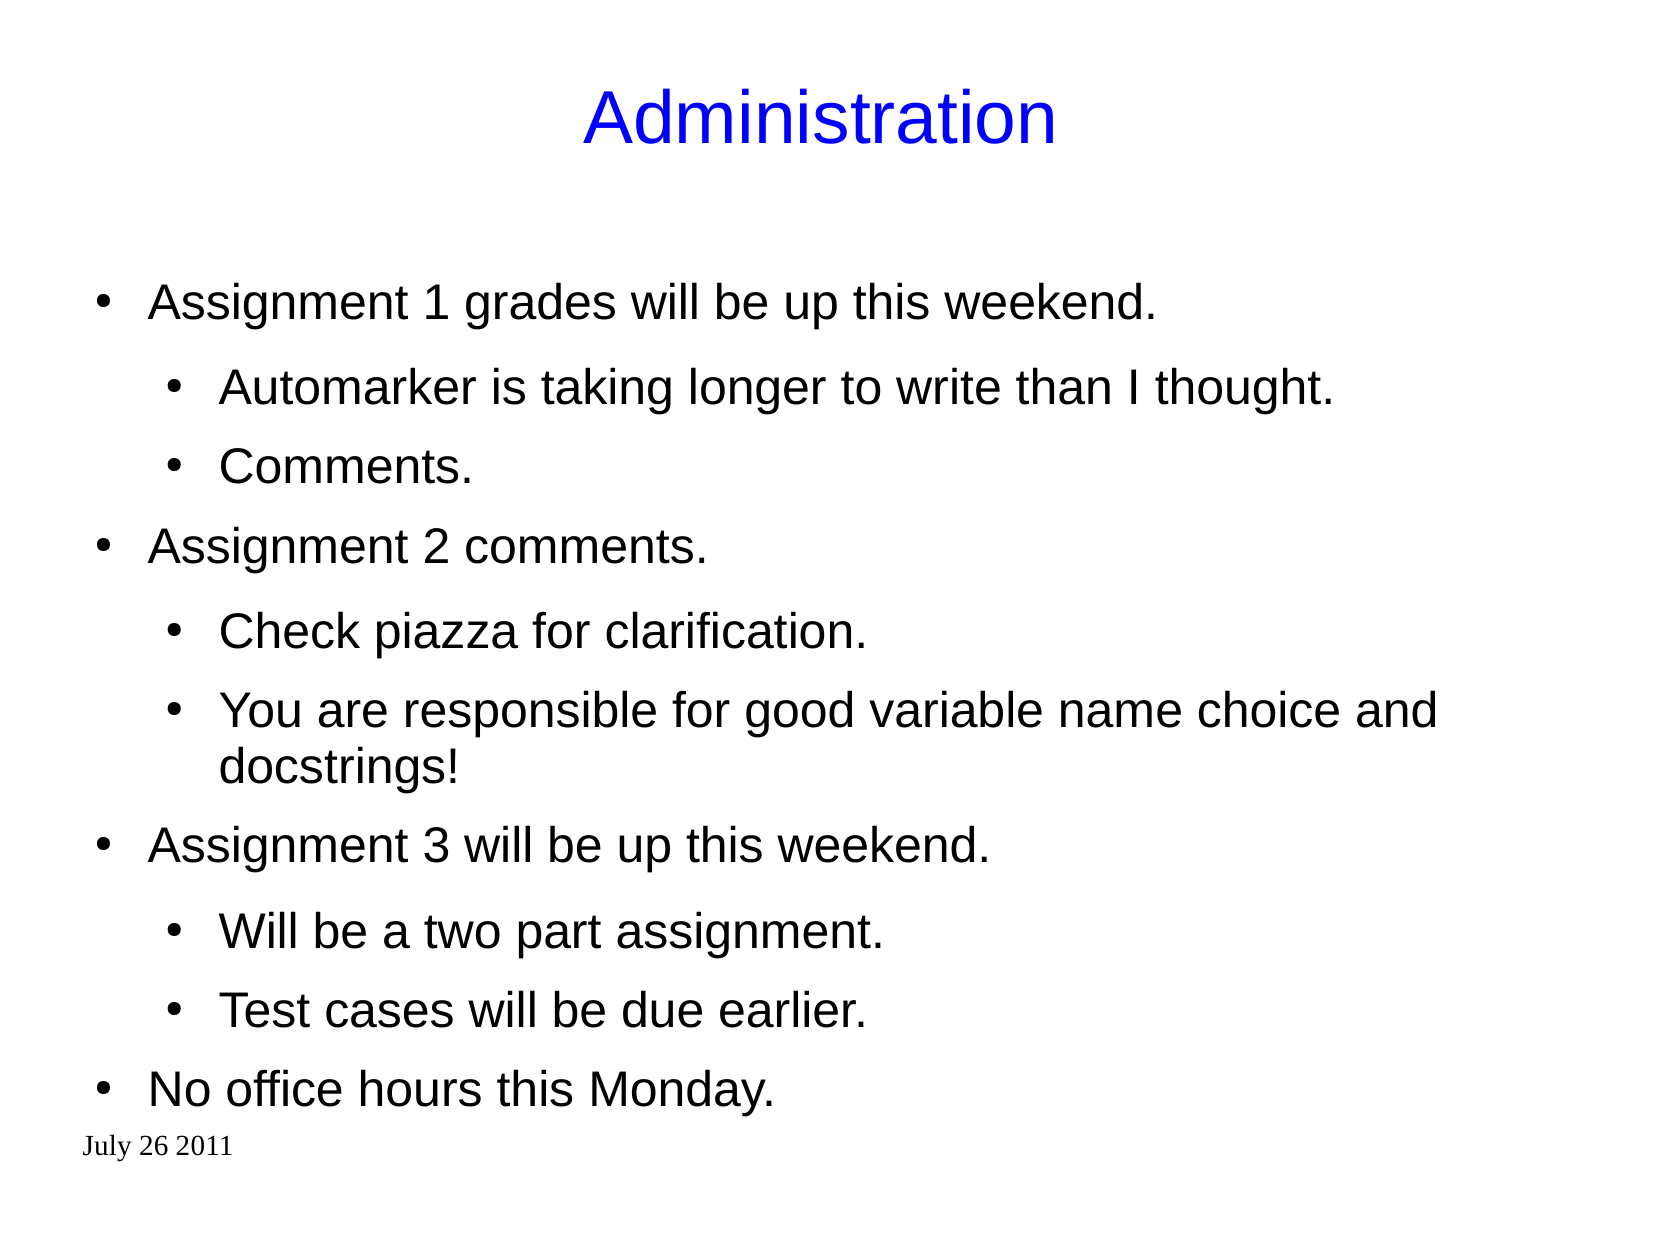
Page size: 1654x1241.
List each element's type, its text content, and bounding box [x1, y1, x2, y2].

title Administration [76, 58, 1565, 178]
list Assignment 1 grades will be up this weekend. Automarker is taking longer to write than I thought. Comments. Assignment 2 comments. Check piazza for clarification. You are responsible for good variable name choice and docstrings! Assignment 3 will be up this weekend. Will be a two part assignment. Test cases will be due earlier. No office hours this Monday. [76, 274, 1565, 1118]
